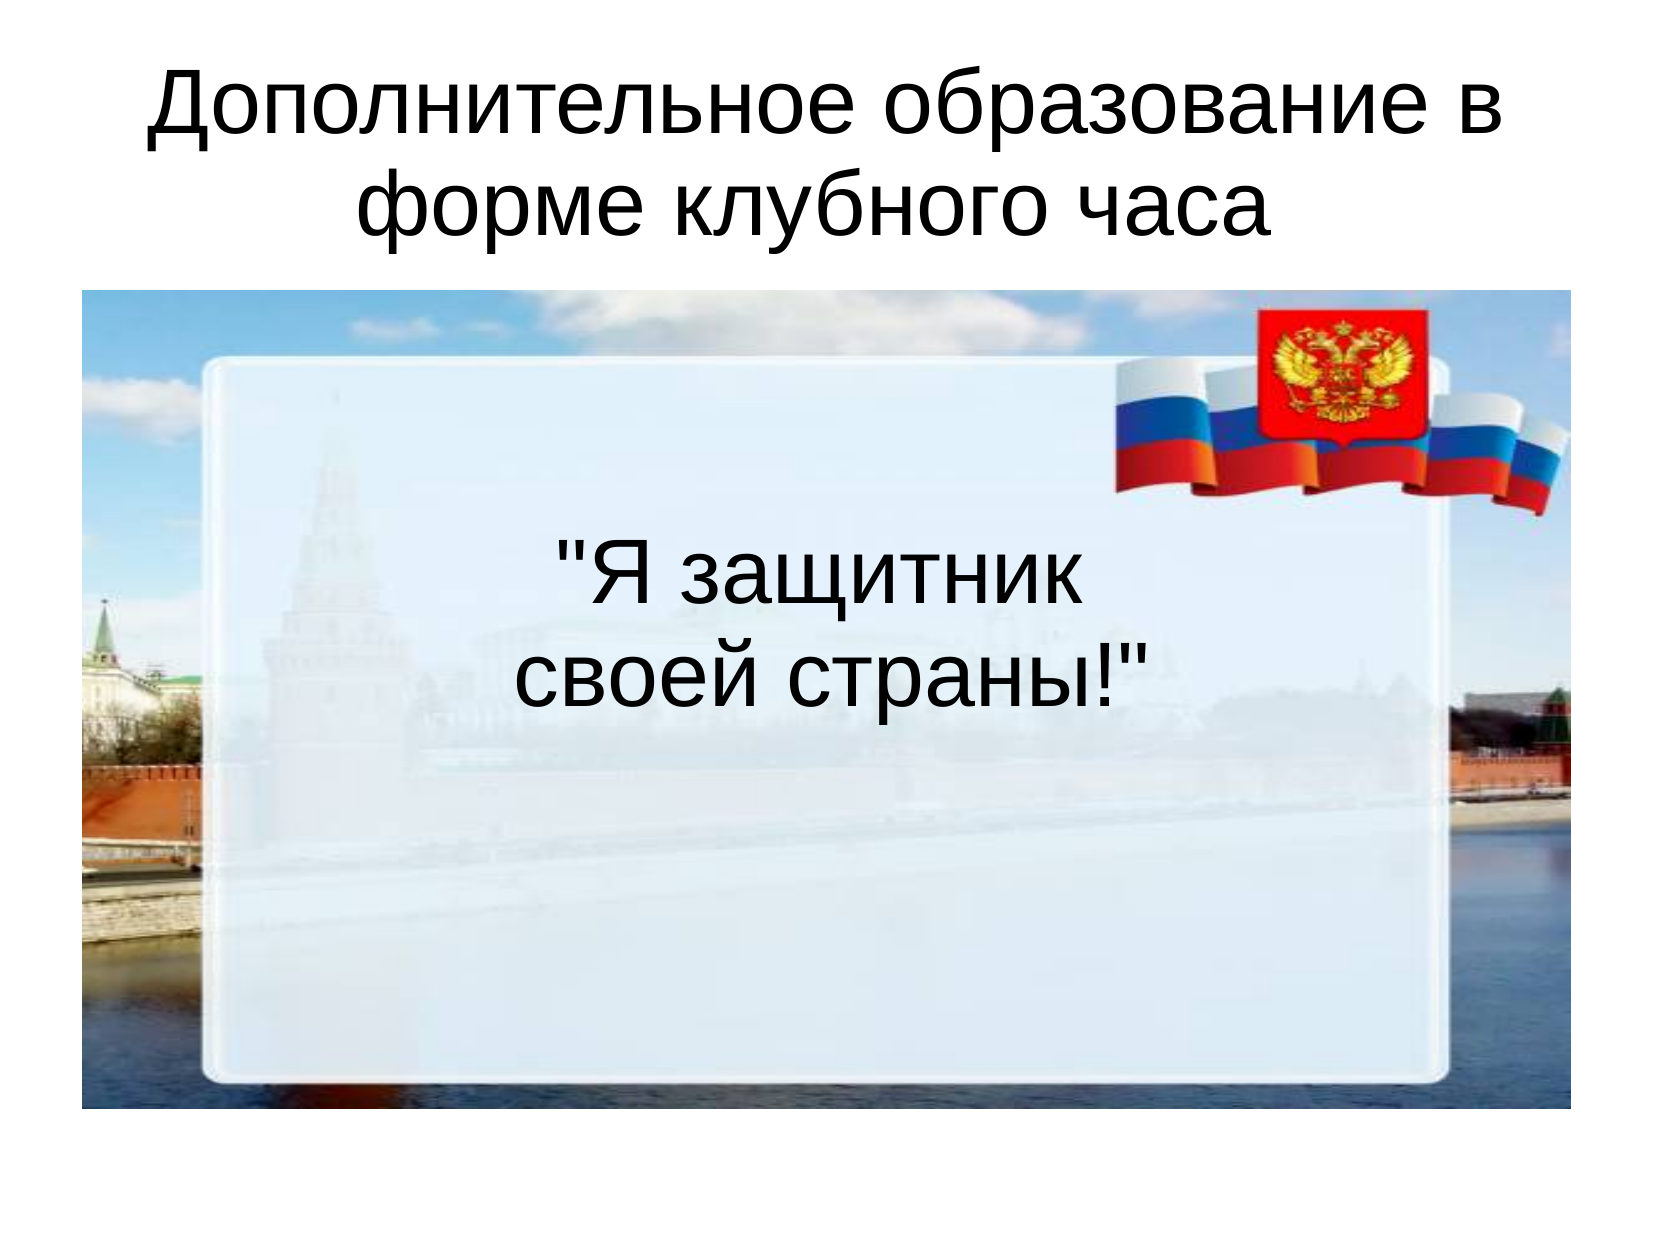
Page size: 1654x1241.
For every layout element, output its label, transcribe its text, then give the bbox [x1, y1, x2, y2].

picture [82, 290, 1571, 1109]
text_box "Я защитник своей страны!" [222, 520, 1443, 726]
title Дополнительное образование в форме клубного часа [82, 49, 1571, 257]
